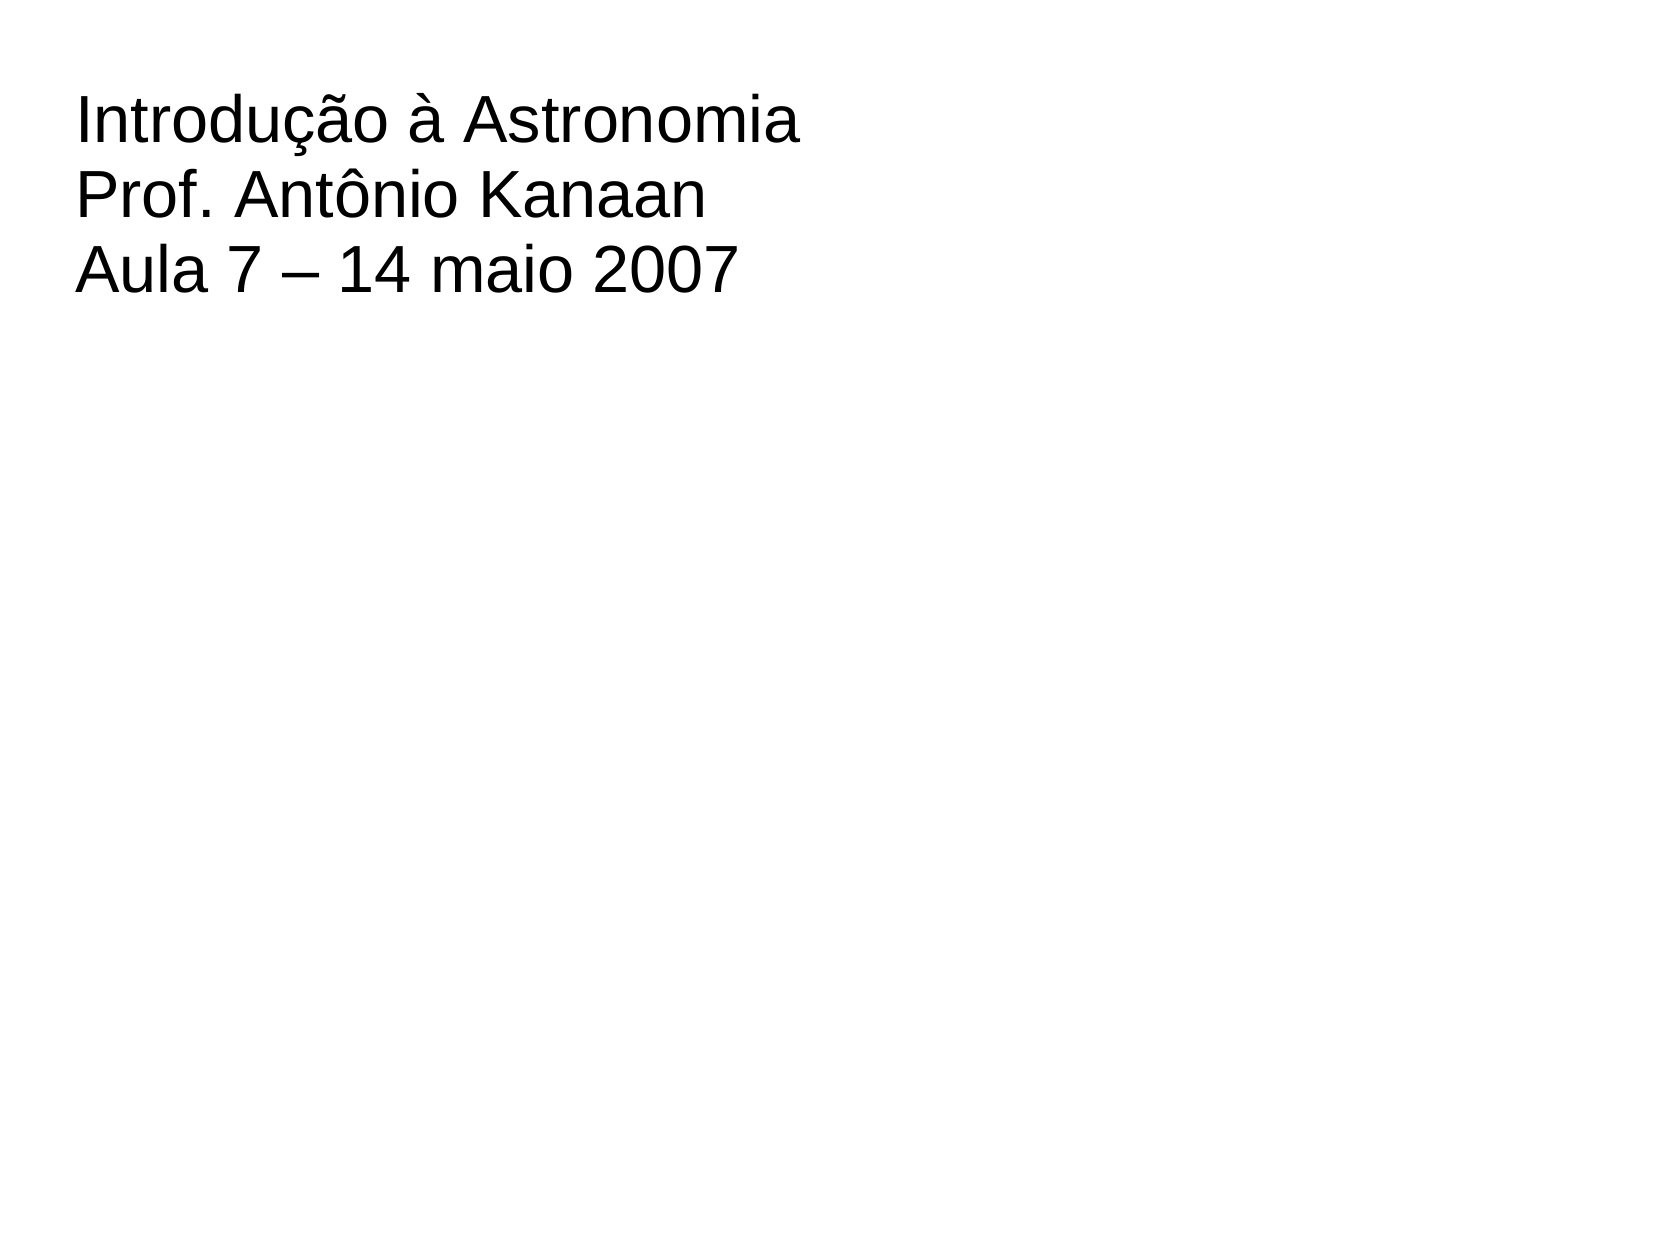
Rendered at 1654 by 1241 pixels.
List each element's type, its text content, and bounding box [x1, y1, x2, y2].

text_box Introdução à Astronomia Prof. Antônio Kanaan Aula 7 – 14 maio 2007 [60, 75, 901, 464]
